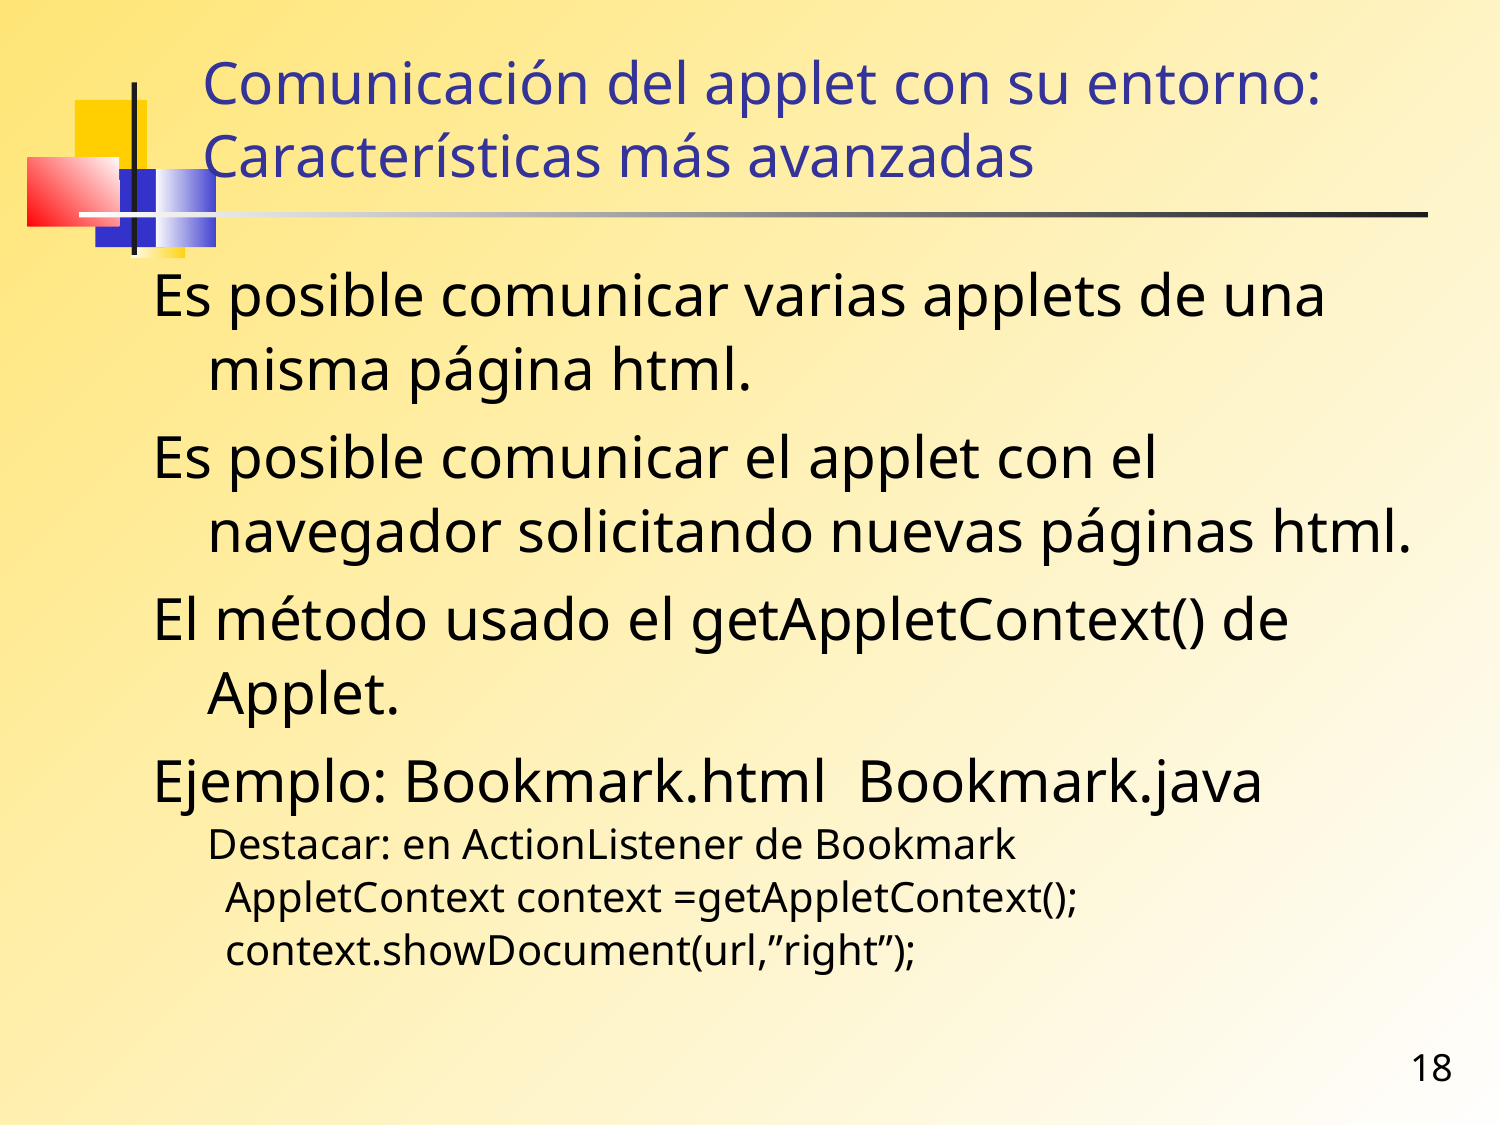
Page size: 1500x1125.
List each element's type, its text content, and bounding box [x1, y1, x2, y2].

list Es posible comunicar varias applets de una misma página html. Es posible comunicar el applet con el navegador solicitando nuevas páginas html. El método usado el getAppletContext() de Applet. Ejemplo: Bookmark.html Bookmark.java Destacar: en ActionListener de Bookmark AppletContext context =getAppletContext(); context.showDocument(url,”right”); [137, 249, 1463, 1013]
title Comunicación del applet con su entorno: Características más avanzadas [187, 37, 1466, 201]
